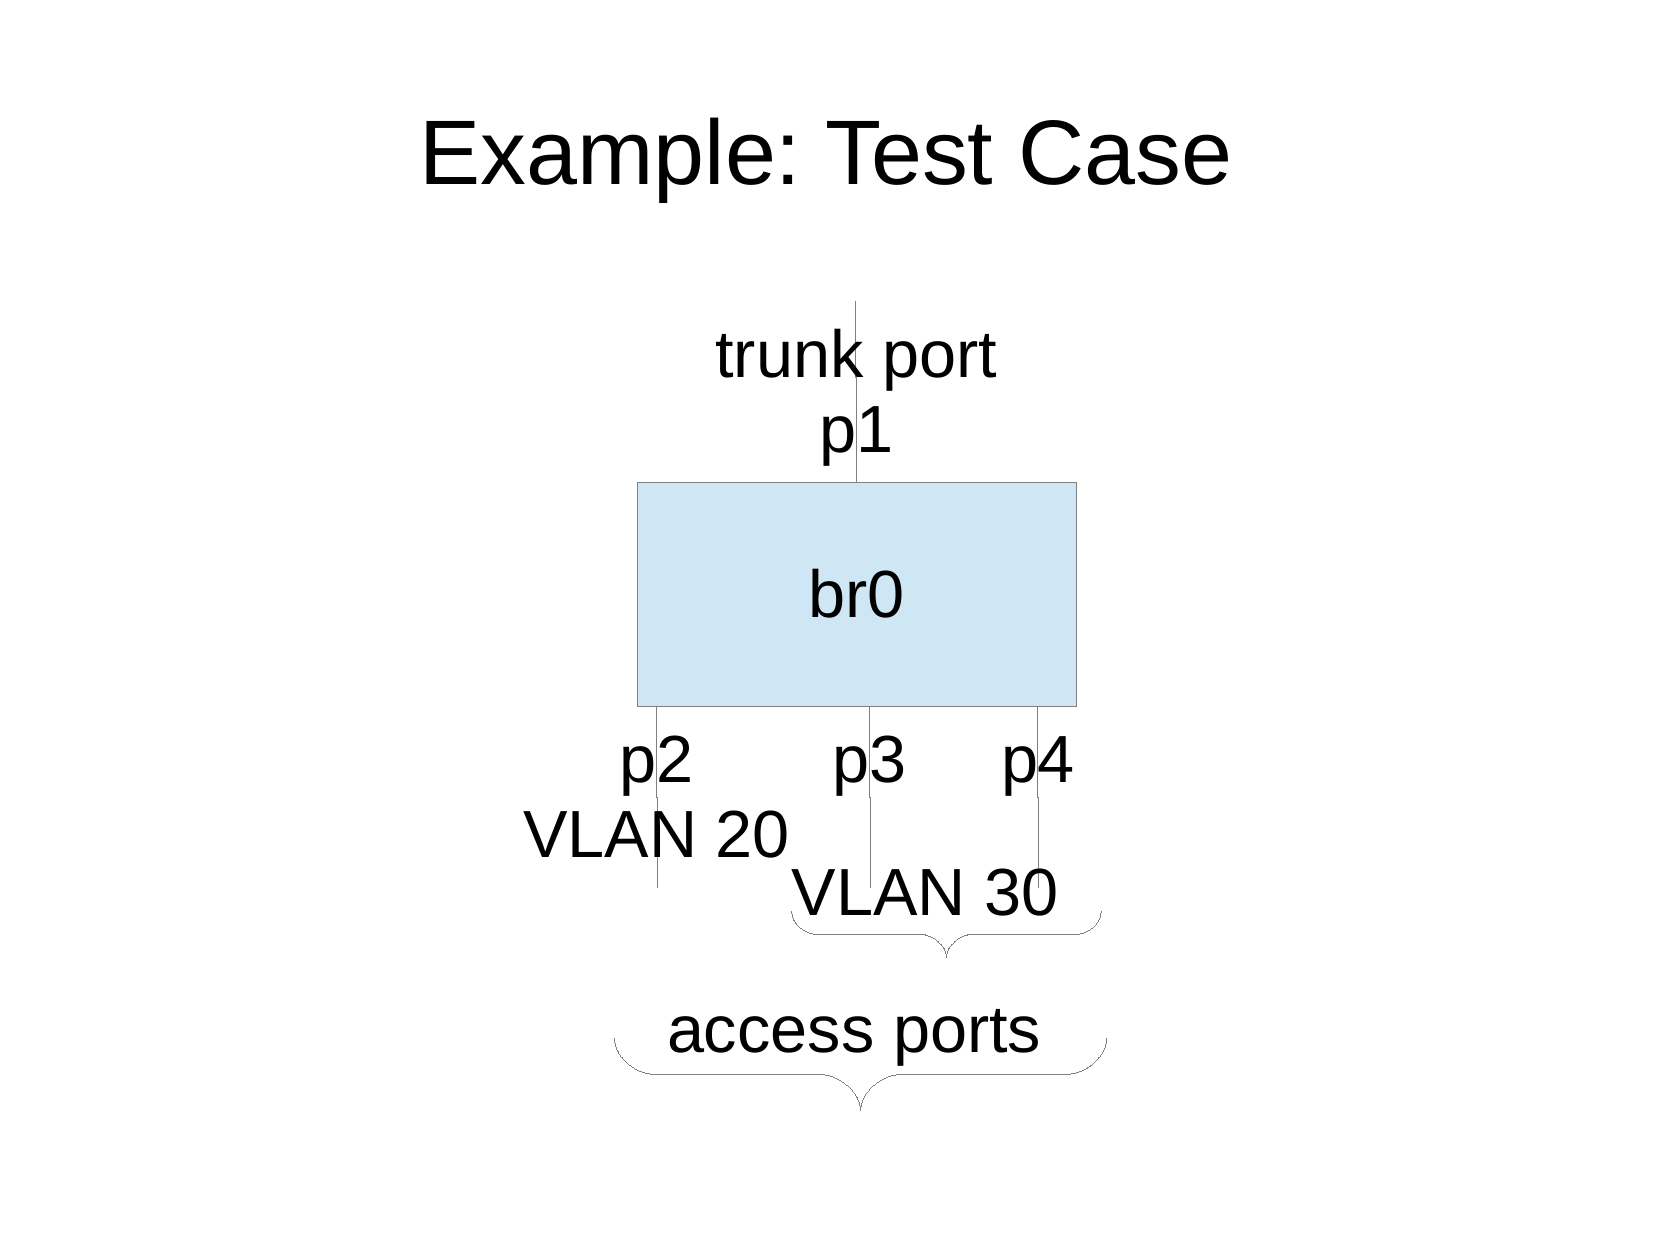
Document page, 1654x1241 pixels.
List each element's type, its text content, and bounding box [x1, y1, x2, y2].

title Example: Test Case [82, 49, 1571, 257]
text_box access ports [647, 985, 1062, 1075]
text_box br0 [637, 482, 1077, 707]
text_box VLAN 30 [733, 847, 1118, 938]
